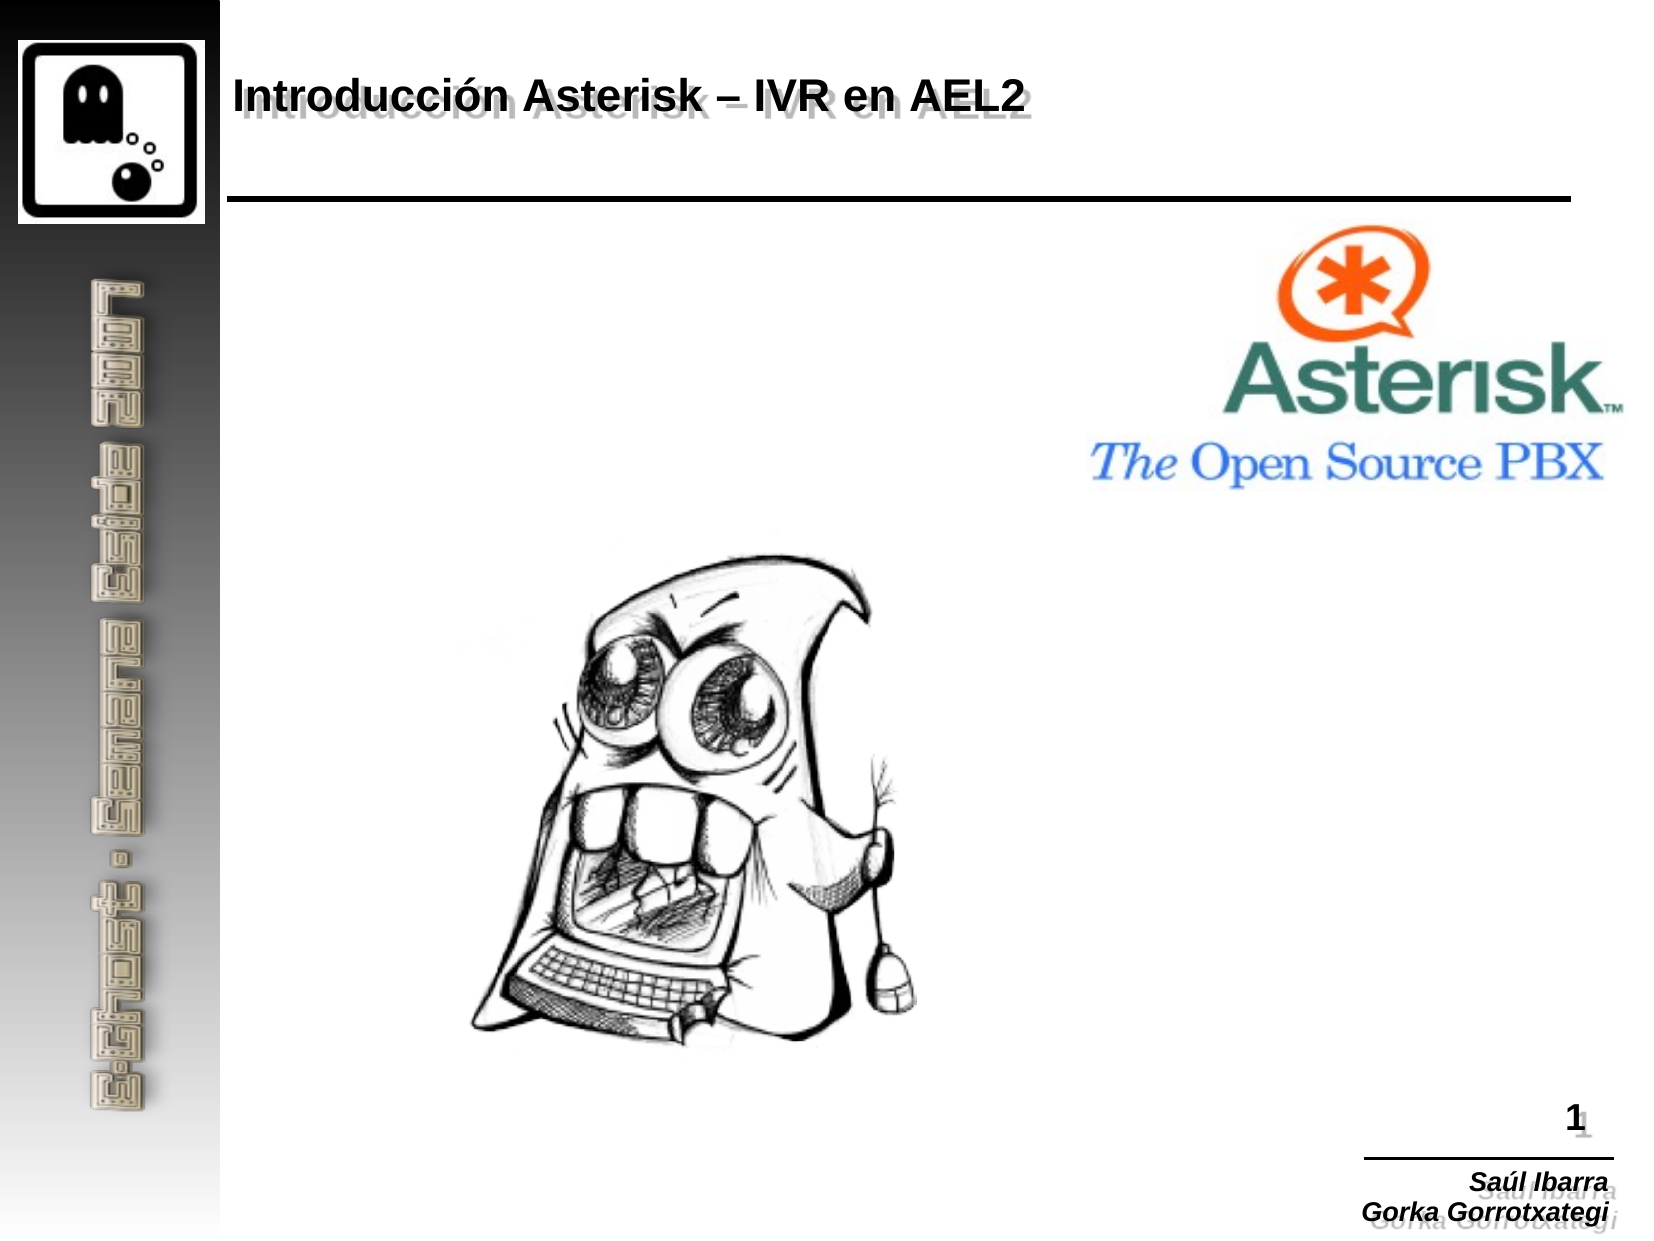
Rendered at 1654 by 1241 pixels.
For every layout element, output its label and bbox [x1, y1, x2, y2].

picture [451, 523, 917, 1064]
picture [51, 250, 180, 1122]
picture [1087, 218, 1628, 492]
picture [18, 40, 205, 224]
